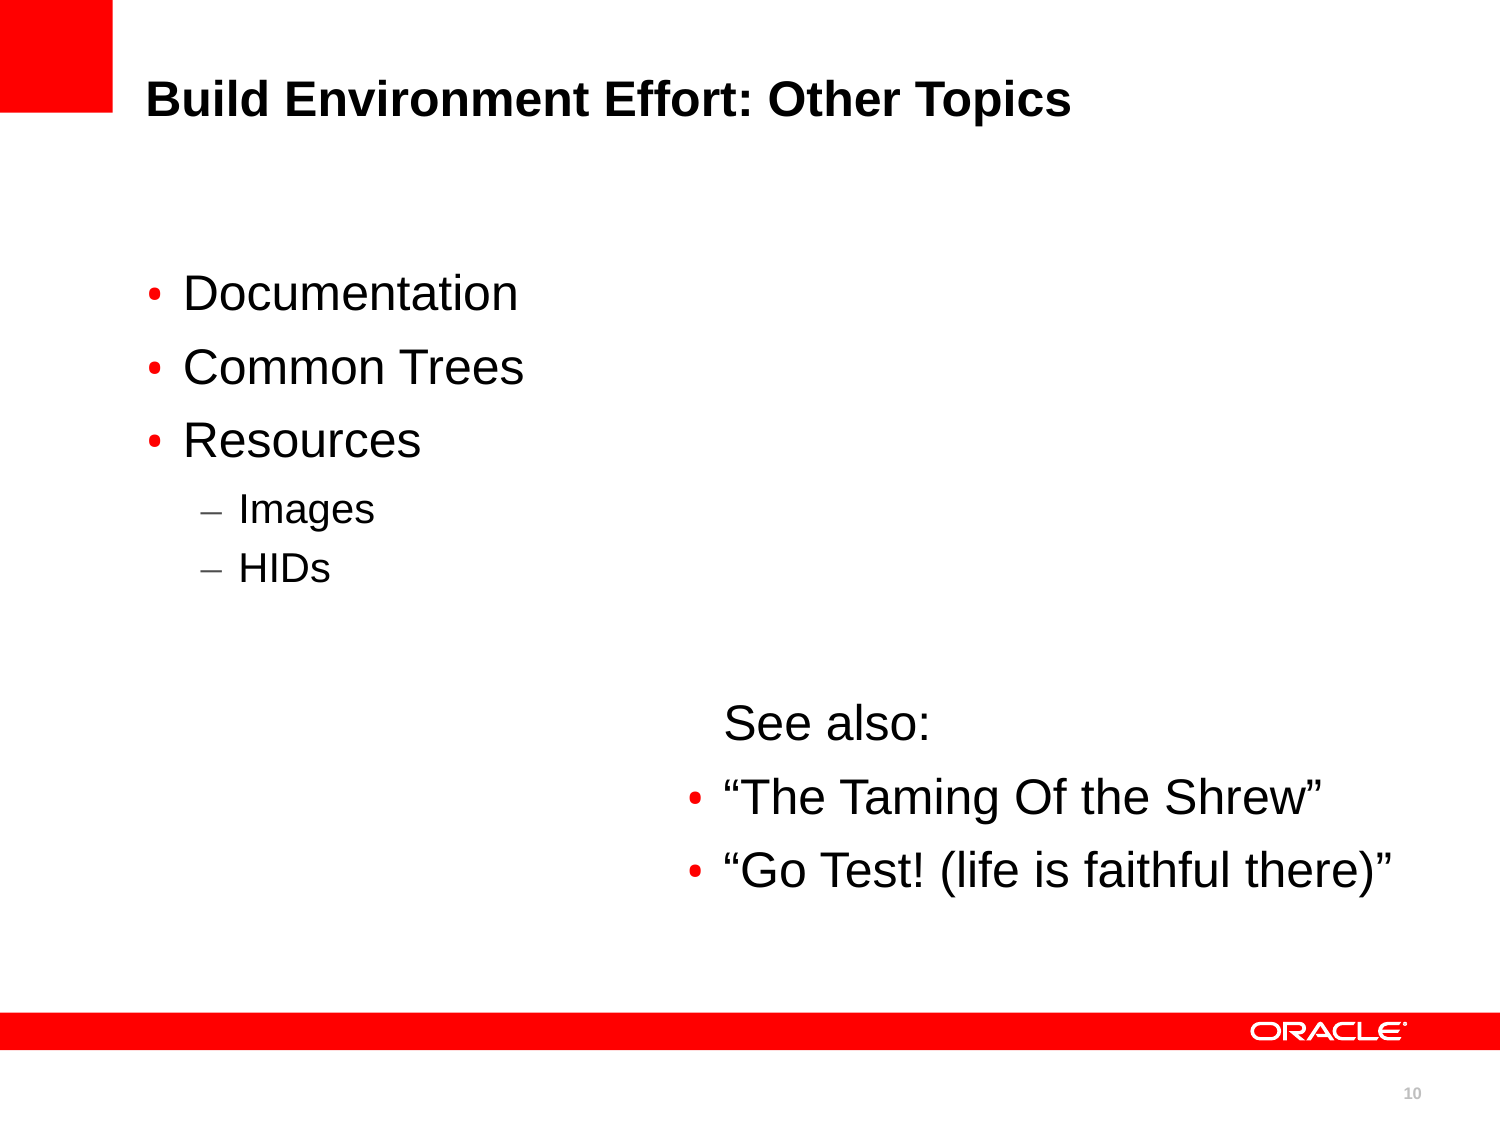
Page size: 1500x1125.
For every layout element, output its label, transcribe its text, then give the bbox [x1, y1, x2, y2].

title Build Environment Effort: Other Topics [145, 67, 1388, 220]
list See also: “The Taming Of the Shrew” “Go Test! (life is faithful there)” [685, 265, 1431, 994]
list Documentation Common Trees Resources Images HIDs [145, 265, 769, 1009]
